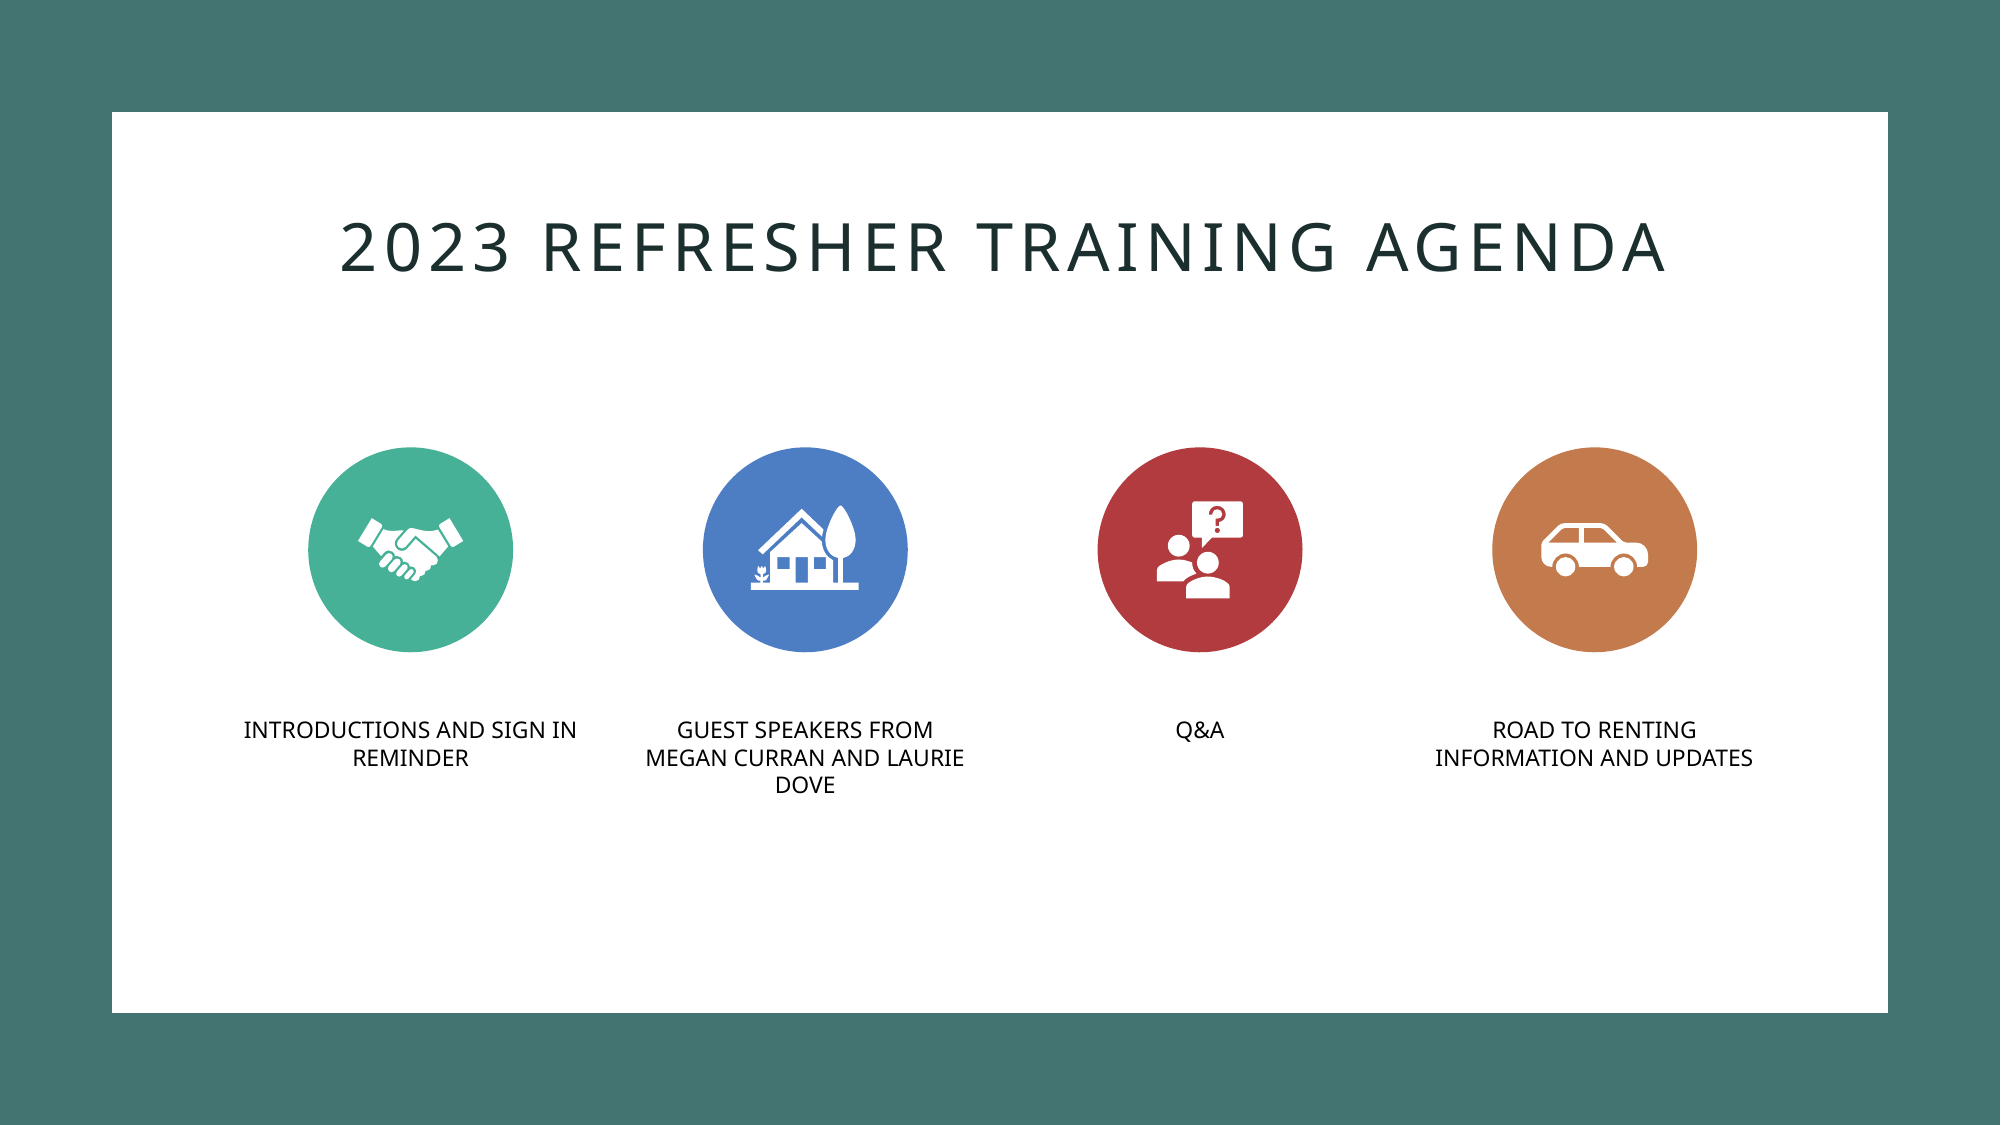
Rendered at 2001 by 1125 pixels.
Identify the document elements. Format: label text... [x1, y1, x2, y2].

text_box [0, 0, 2000, 1125]
title 2023 Refresher training agenda [225, 176, 1782, 324]
text_box Guest Speakers from Megan Curran and Laurie Dove [637, 716, 974, 835]
text_box Q&A [1032, 716, 1369, 835]
text_box Introductions and sign in reminder [242, 716, 579, 835]
text_box Road to Renting Information and Updates [1426, 716, 1763, 835]
